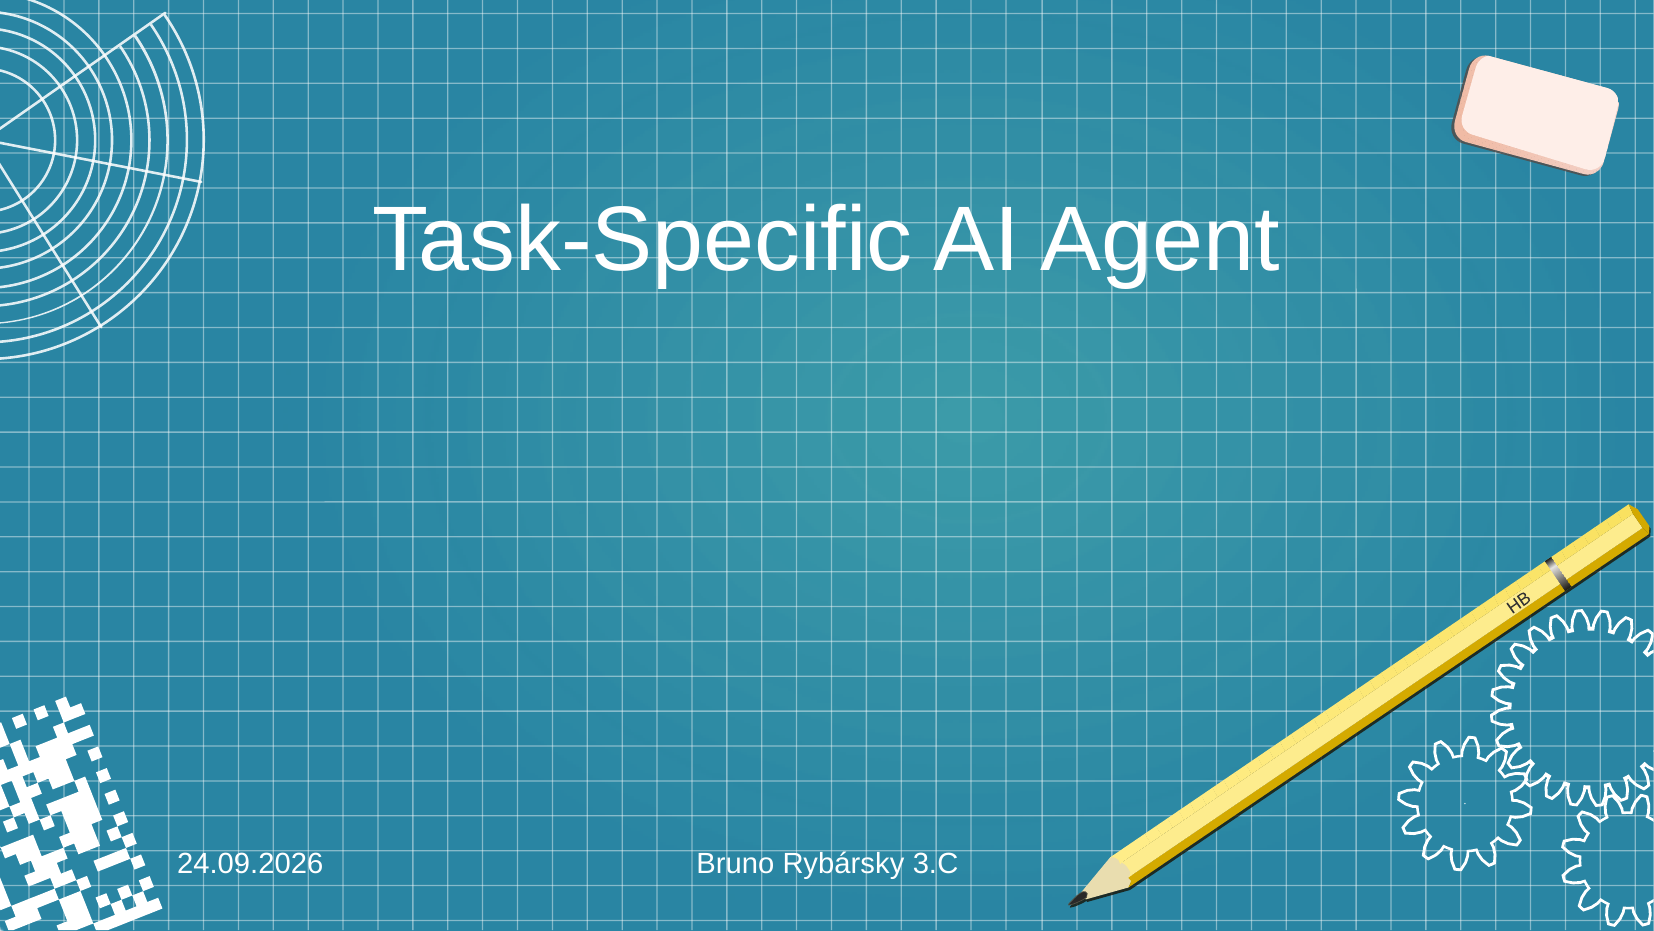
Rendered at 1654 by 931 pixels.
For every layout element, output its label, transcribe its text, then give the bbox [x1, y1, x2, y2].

title Task-Specific AI Agent [82, 132, 1571, 346]
